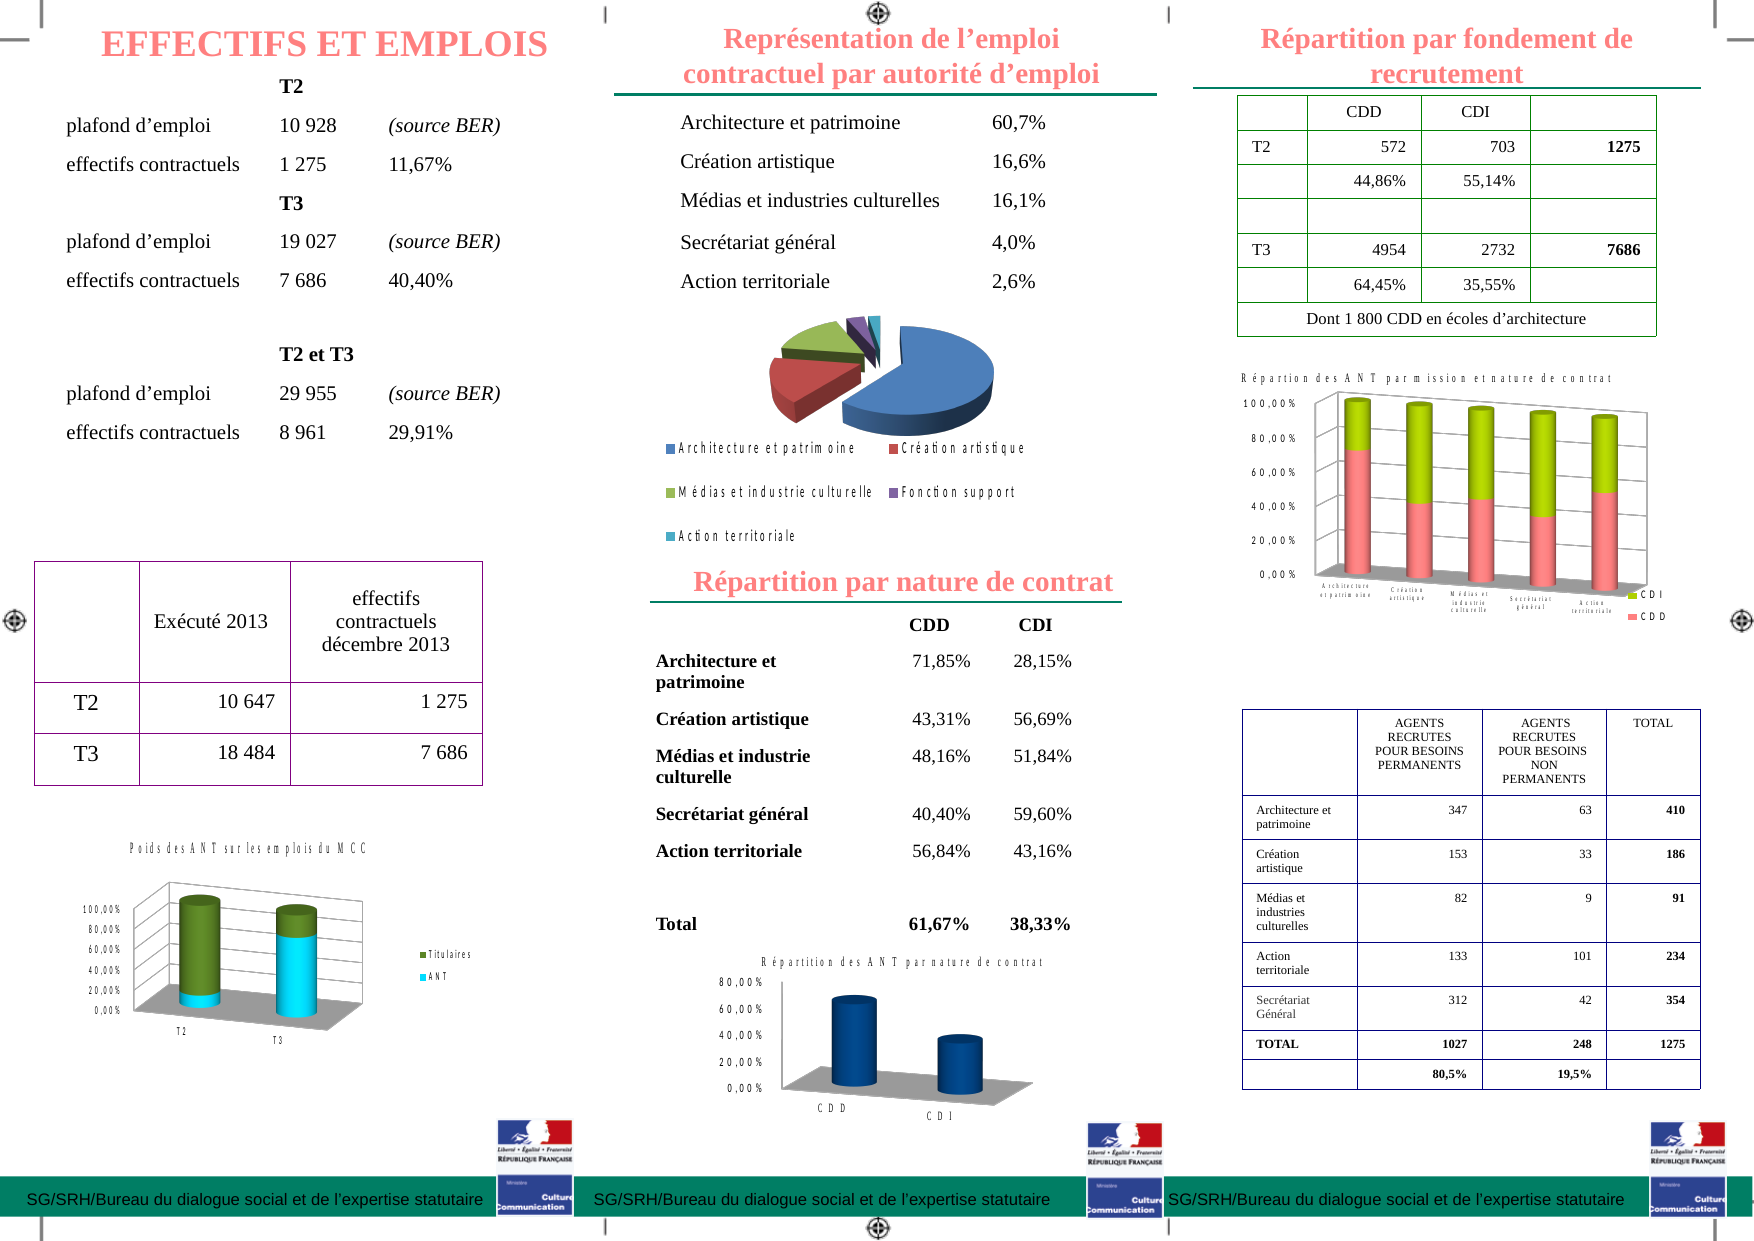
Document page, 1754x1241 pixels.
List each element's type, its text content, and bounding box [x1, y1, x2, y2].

table_cell 1 275 [291, 683, 482, 733]
table_cell Action territoriale [641, 833, 874, 869]
table_cell Médias et industrie culturelle [641, 738, 874, 796]
table_header [52, 67, 265, 106]
table_cell Médias et industries culturelles [1243, 884, 1357, 942]
table_cell 40,40% [374, 261, 591, 300]
table_cell 410 [1607, 796, 1700, 839]
table_cell [874, 869, 985, 906]
table_cell [641, 869, 874, 906]
table_cell 4954 [1308, 234, 1421, 267]
text_box SG/SRH/Bureau du dialogue social et de l’expertise statutaire [11, 1182, 508, 1217]
table_cell 91 [1607, 884, 1700, 942]
table_cell 572 [1308, 131, 1421, 164]
table_cell Dont 1 800 CDD en écoles d’architecture [1238, 303, 1656, 336]
table_cell Secrétariat Général [1243, 987, 1357, 1030]
table_cell 9 [1483, 884, 1606, 942]
table_cell 33 [1483, 840, 1606, 883]
table_cell Création artistique [1243, 840, 1357, 883]
table_cell [1243, 1060, 1357, 1089]
table_cell [1308, 199, 1421, 233]
table_cell 80,5% [1358, 1060, 1482, 1089]
table_cell 1275 [1607, 1031, 1700, 1059]
table_cell Architecture et patrimoine [641, 644, 874, 701]
table_cell [1238, 165, 1307, 198]
table_cell 703 [1422, 131, 1530, 164]
table_cell Total [641, 906, 874, 943]
table_cell 7 686 [265, 261, 374, 300]
table_cell 7686 [1531, 234, 1656, 267]
table_cell 11,67% [374, 145, 591, 184]
table_cell [985, 869, 1086, 906]
table_cell 51,84% [985, 738, 1086, 796]
table_cell 133 [1358, 943, 1482, 986]
table_cell [1422, 199, 1530, 233]
table_cell (source BER) [374, 223, 591, 261]
table_cell 44,86% [1308, 165, 1421, 198]
table_header Architecture et patrimoine [666, 103, 977, 142]
table_cell 4,0% [977, 224, 1072, 263]
table_cell plafond d’emploi [52, 223, 265, 261]
table_cell 42 [1483, 987, 1606, 1030]
table_cell 55,14% [1422, 165, 1530, 198]
table_cell 248 [1483, 1031, 1606, 1059]
table_cell TOTAL [1243, 1031, 1357, 1059]
table_cell 10 928 [265, 106, 374, 145]
table_cell 347 [1358, 796, 1482, 839]
table_cell 71,85% [874, 644, 985, 701]
table_cell 29,91% [374, 413, 591, 452]
table_cell Création artistique [641, 701, 874, 738]
table_cell Action territoriale [1243, 943, 1357, 986]
table_cell 61,67% [874, 906, 985, 942]
table_cell [1531, 199, 1656, 233]
table_cell 354 [1607, 987, 1700, 1030]
table_cell 1275 [1531, 131, 1656, 164]
table_header CDD [1308, 96, 1421, 130]
table_cell [374, 300, 591, 336]
table_header AGENTS RECRUTES POUR BESOINS PERMANENTS [1358, 710, 1482, 795]
table_cell [1238, 199, 1307, 233]
picture [0, 0, 1754, 1241]
table_cell 234 [1607, 943, 1700, 986]
table_cell effectifs contractuels [52, 413, 265, 452]
table_cell 82 [1358, 884, 1482, 942]
table_cell [52, 300, 265, 336]
table_cell plafond d’emploi [52, 106, 265, 145]
text_box Répartition par fondement de recrutement [1181, 11, 1713, 71]
table_cell T2 [35, 683, 139, 733]
text_box SG/SRH/Bureau du dialogue social et de l’expertise statutaire [1153, 1182, 1650, 1217]
table_cell [52, 184, 265, 223]
table_cell 10 647 [140, 683, 290, 733]
table_header 60,7% [977, 103, 1072, 142]
table_cell 43,31% [874, 701, 985, 738]
table_cell 1027 [1358, 1031, 1482, 1059]
table_cell [1531, 268, 1656, 302]
table_cell [265, 300, 374, 336]
table_cell T3 [265, 184, 374, 223]
table_cell 19 027 [265, 223, 374, 261]
table_cell Architecture et patrimoine [1243, 796, 1357, 839]
table_header T2 [265, 67, 374, 106]
table_cell 16,1% [977, 181, 1072, 224]
table_cell 19,5% [1483, 1060, 1606, 1089]
table_cell 64,45% [1308, 268, 1421, 302]
table_cell 63 [1483, 796, 1606, 839]
table_cell (source BER) [374, 106, 591, 145]
table_header TOTAL [1607, 710, 1700, 795]
table_cell Action territoriale [666, 263, 977, 295]
table_header [374, 67, 591, 106]
table_cell 2732 [1422, 234, 1530, 267]
table_cell 186 [1607, 840, 1700, 883]
table_cell [1238, 268, 1307, 302]
table_cell plafond d’emploi [52, 374, 265, 413]
table_header CDI [985, 607, 1086, 644]
table_cell 40,40% [874, 796, 985, 833]
table_cell Secrétariat général [666, 224, 977, 263]
table_cell [374, 336, 591, 374]
table_header CDI [1422, 96, 1530, 130]
table_cell 1 275 [265, 145, 374, 184]
table_cell 153 [1358, 840, 1482, 883]
table_header [1531, 96, 1656, 130]
table_cell 28,15% [985, 644, 1086, 701]
table_cell 101 [1483, 943, 1606, 986]
table_cell 56,84% [874, 833, 985, 869]
table_cell [52, 336, 265, 374]
table_cell 312 [1358, 987, 1482, 1030]
table_cell 29 955 [265, 374, 374, 413]
table_cell 59,60% [985, 796, 1086, 833]
text_box Représentation de l’emploi contractuel par autorité d’emploi [637, 11, 1146, 83]
table_header [35, 562, 139, 682]
table_cell T2 [1238, 131, 1307, 164]
table_cell 56,69% [985, 701, 1086, 738]
table_cell T3 [35, 734, 139, 785]
table_cell 18 484 [140, 734, 290, 785]
table_cell T3 [1238, 234, 1307, 267]
text_box SG/SRH/Bureau du dialogue social et de l’expertise statutaire [578, 1182, 1075, 1217]
table_cell 16,6% [977, 142, 1072, 181]
table_cell [1607, 1060, 1700, 1089]
text_box EFFECTIFS ET EMPLOIS [47, 11, 603, 48]
table_cell Secrétariat général [641, 796, 874, 833]
table_cell [374, 184, 591, 223]
table_cell [1531, 165, 1656, 198]
table_header CDD [874, 607, 985, 644]
text_box Répartition par nature de contrat [649, 555, 1158, 603]
table_header [641, 607, 874, 644]
table_cell 7 686 [291, 734, 482, 785]
table_header Exécuté 2013 [140, 562, 290, 682]
table_cell 43,16% [985, 833, 1086, 869]
table_cell effectifs contractuels [52, 261, 265, 300]
table_cell Création artistique [666, 142, 977, 181]
table_cell effectifs contractuels [52, 145, 265, 184]
table_cell Médias et industries culturelles [666, 181, 977, 224]
table_header [1243, 710, 1357, 795]
table_cell 48,16% [874, 738, 985, 796]
table_cell 2,6% [977, 263, 1072, 295]
table_header effectifs contractuels décembre 2013 [291, 562, 482, 682]
table_cell 35,55% [1422, 268, 1530, 302]
table_cell 8 961 [265, 413, 374, 452]
table_cell T2 et T3 [265, 336, 374, 374]
table_header [1238, 96, 1307, 130]
table_header AGENTS RECRUTES POUR BESOINS NON PERMANENTS [1483, 710, 1606, 795]
table_cell (source BER) [374, 374, 591, 413]
table_cell 38,33% [985, 906, 1086, 943]
